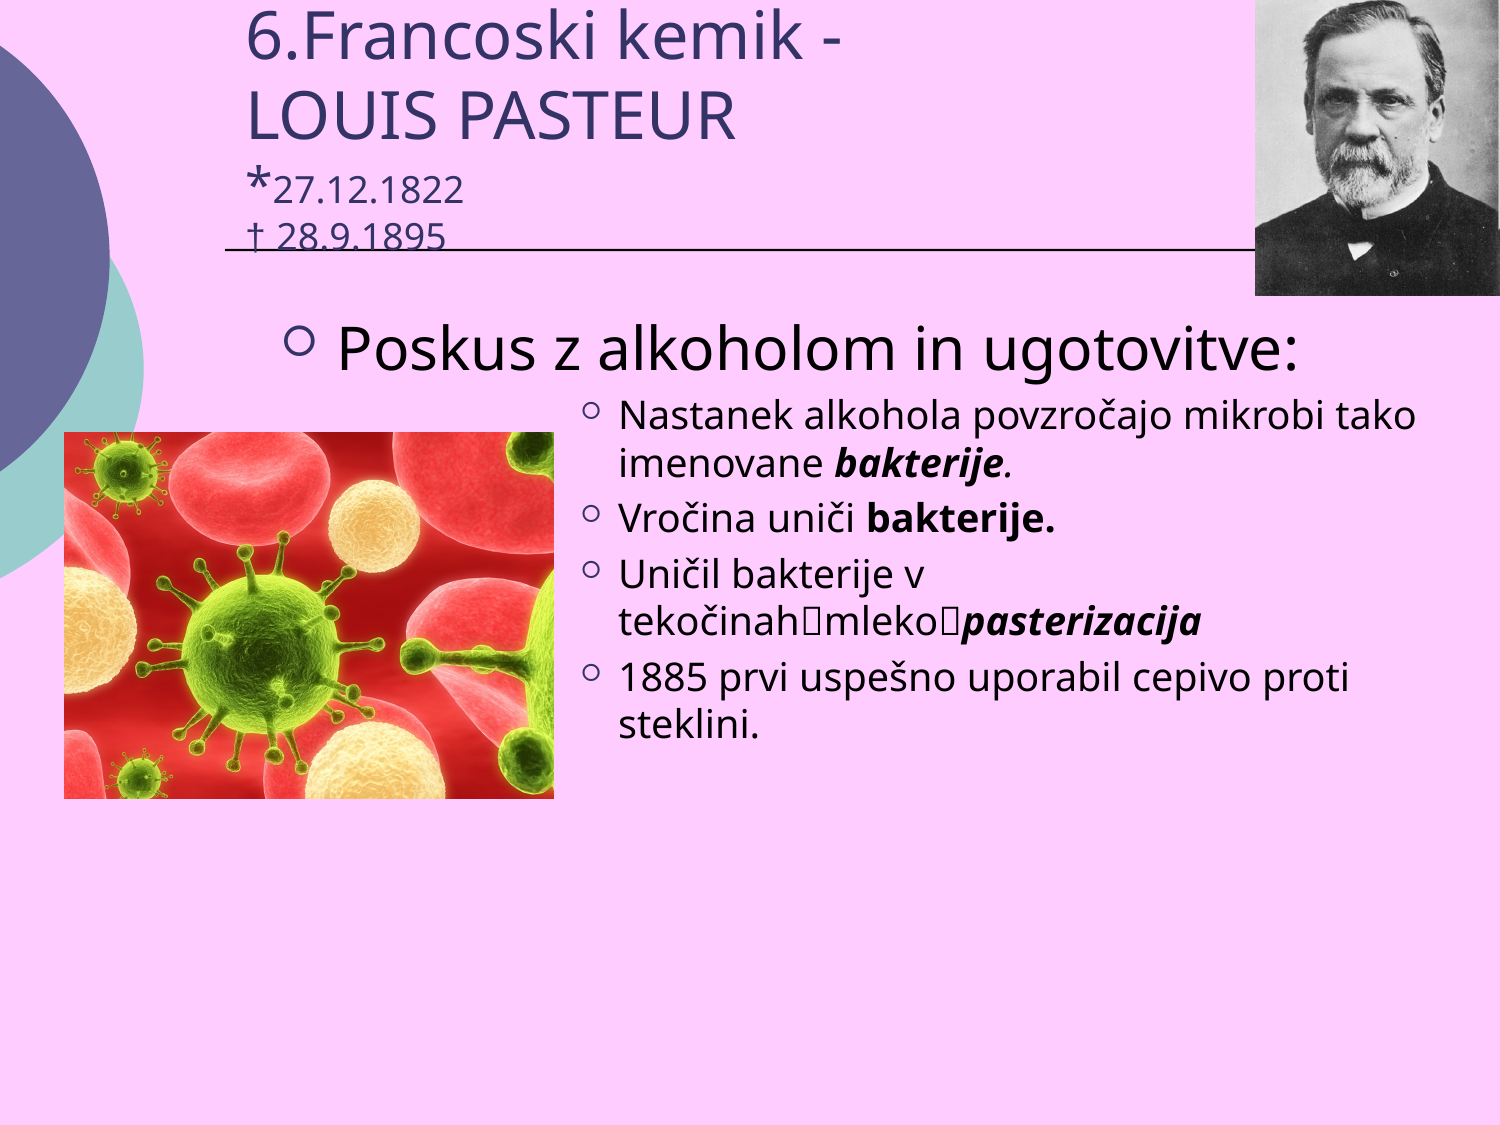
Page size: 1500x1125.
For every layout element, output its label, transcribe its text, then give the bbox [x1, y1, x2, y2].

picture [1255, 0, 1500, 296]
list Poskus z alkoholom in ugotovitve: Nastanek alkohola povzročajo mikrobi tako imenovane bakterije. Vročina uniči bakterije. Uničil bakterije v tekočinahmlekopasterizacija 1885 prvi uspešno uporabil cepivo proti steklini. [265, 302, 1466, 978]
title 6.Francoski kemik - LOUIS PASTEUR *27.12.1822 † 28.9.1895 [230, 78, 1255, 266]
picture [64, 432, 554, 799]
